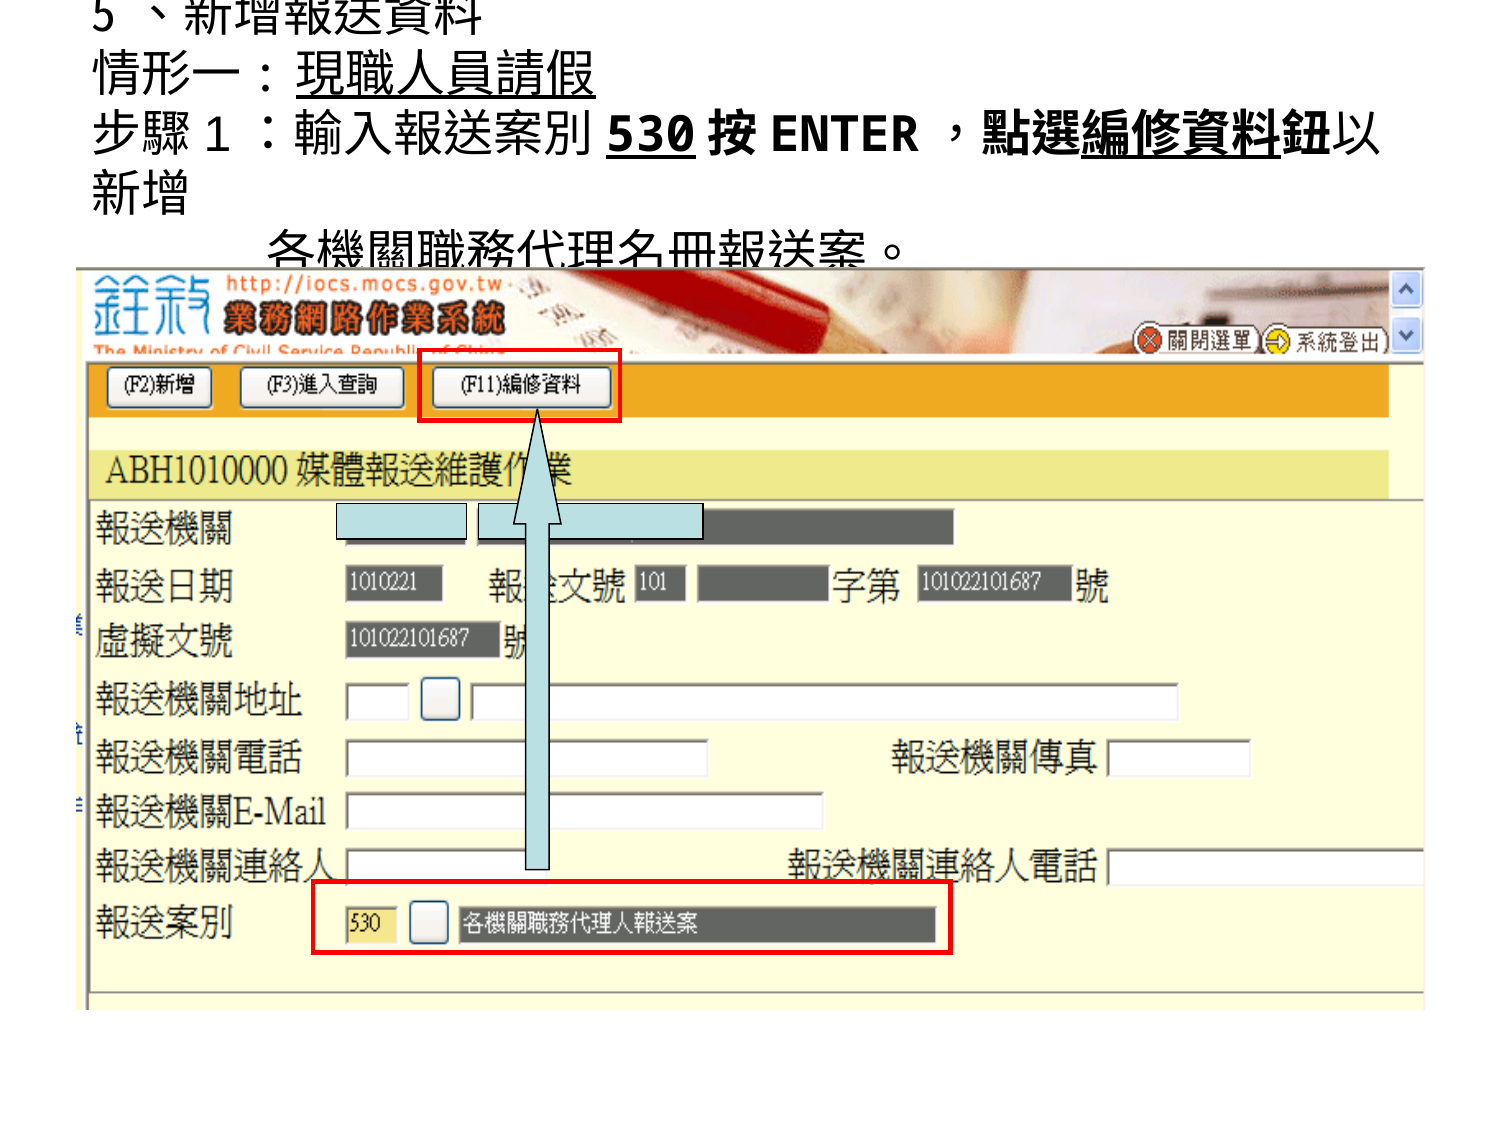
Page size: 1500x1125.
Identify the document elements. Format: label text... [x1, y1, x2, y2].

title 5、新增報送資料 情形一:現職人員請假 步驟1：輸入報送案別530按ENTER，點選編修資料鈕以新增 各機關職務代理名冊報送案。 [76, 54, 1427, 208]
text_box [419, 349, 703, 870]
picture [76, 267, 1427, 1010]
text_box [336, 503, 467, 539]
text_box [312, 881, 951, 953]
